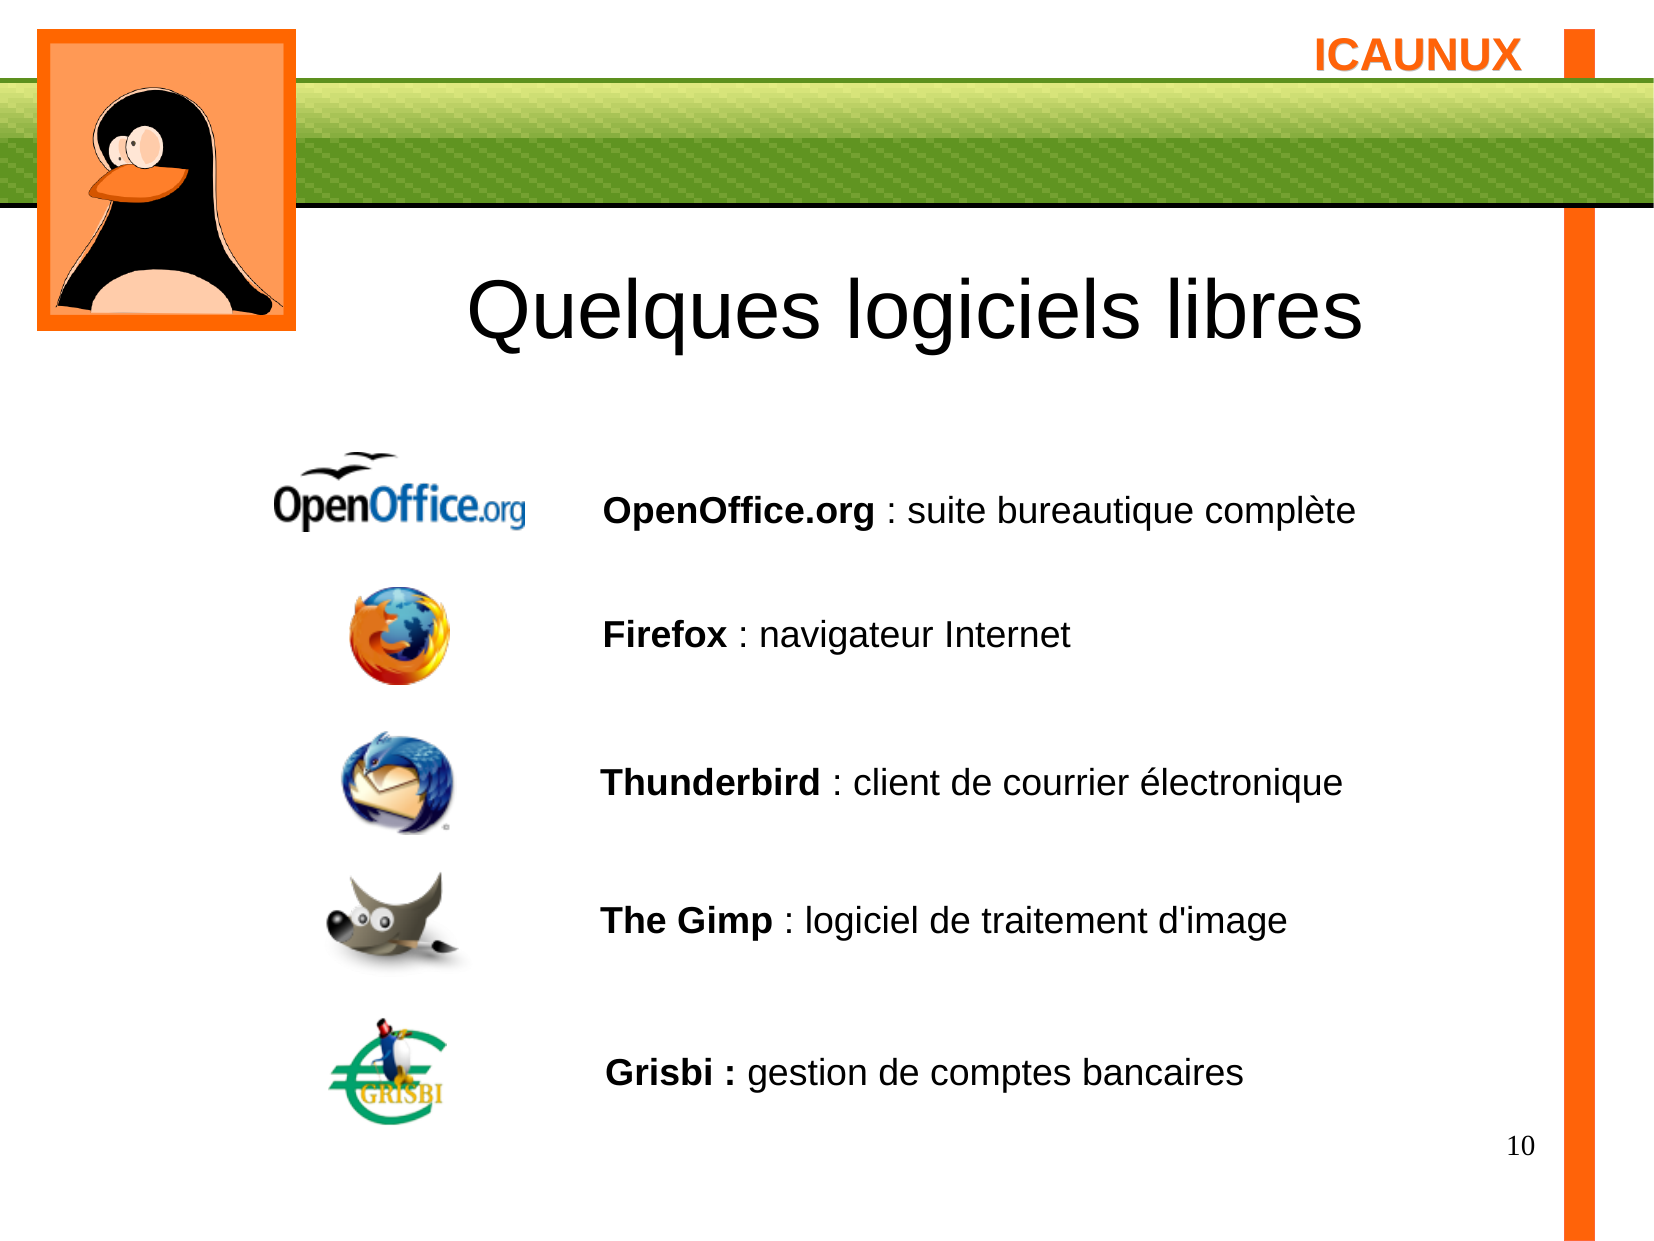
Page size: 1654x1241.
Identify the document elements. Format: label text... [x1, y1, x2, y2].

picture [338, 730, 457, 835]
text_box OpenOffice.org : suite bureautique complète [587, 482, 1372, 546]
text_box The Gimp : logiciel de traitement d'image [585, 892, 1413, 956]
text_box Grisbi : gestion de comptes bancaires [590, 1044, 1418, 1108]
title Quelques logiciels libres [324, 236, 1506, 385]
picture [328, 1012, 447, 1130]
picture [319, 868, 476, 983]
text_box Thunderbird : client de courrier électronique [585, 754, 1359, 818]
text_box Firefox : navigateur Internet [587, 606, 1085, 670]
picture [349, 587, 450, 685]
picture [274, 452, 525, 532]
picture [0, 29, 1654, 331]
